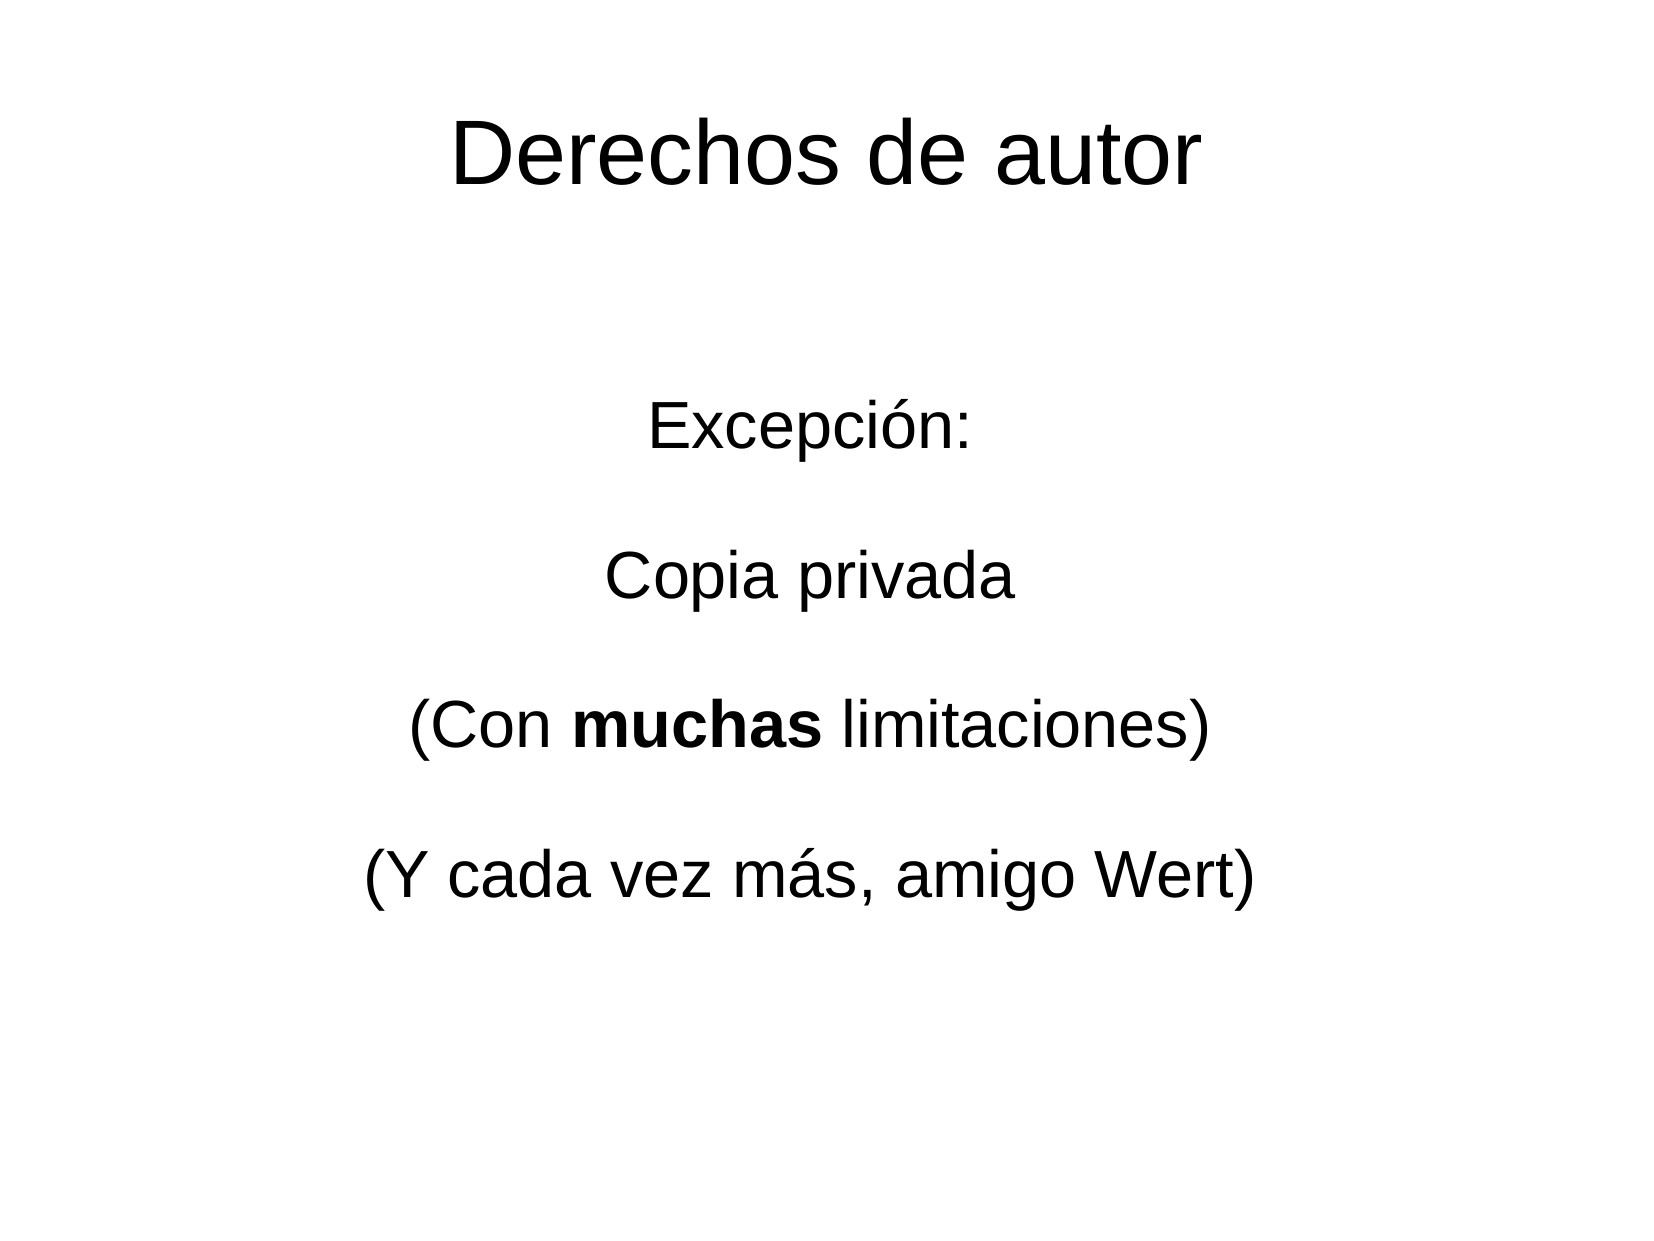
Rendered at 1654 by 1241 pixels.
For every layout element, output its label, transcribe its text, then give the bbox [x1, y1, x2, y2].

title Derechos de autor [82, 49, 1571, 257]
subtitle Excepción: Copia privada (Con muchas limitaciones) (Y cada vez más, amigo Wert) [82, 290, 1538, 1010]
